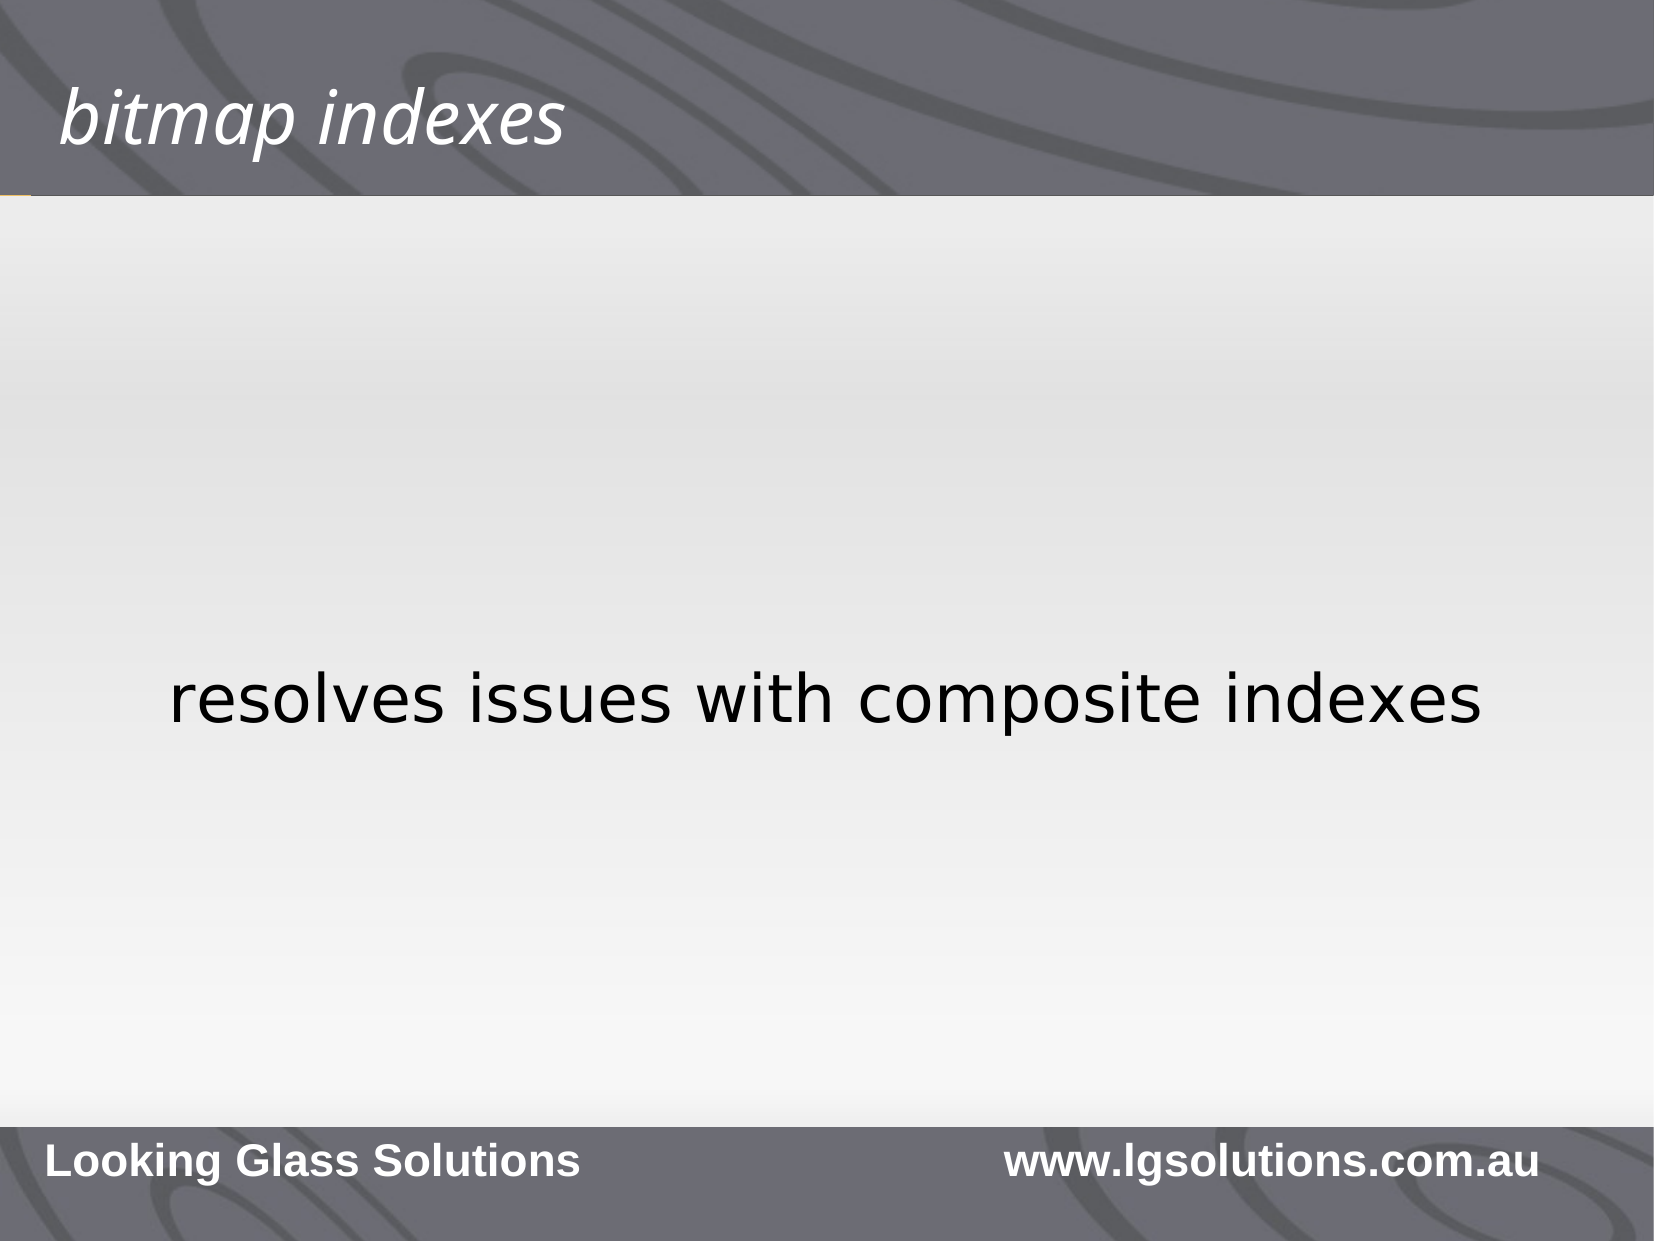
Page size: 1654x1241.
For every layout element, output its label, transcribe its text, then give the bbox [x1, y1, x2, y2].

picture [0, 0, 1654, 1241]
title bitmap indexes [59, 48, 1270, 182]
subtitle resolves issues with composite indexes [82, 297, 1571, 1102]
